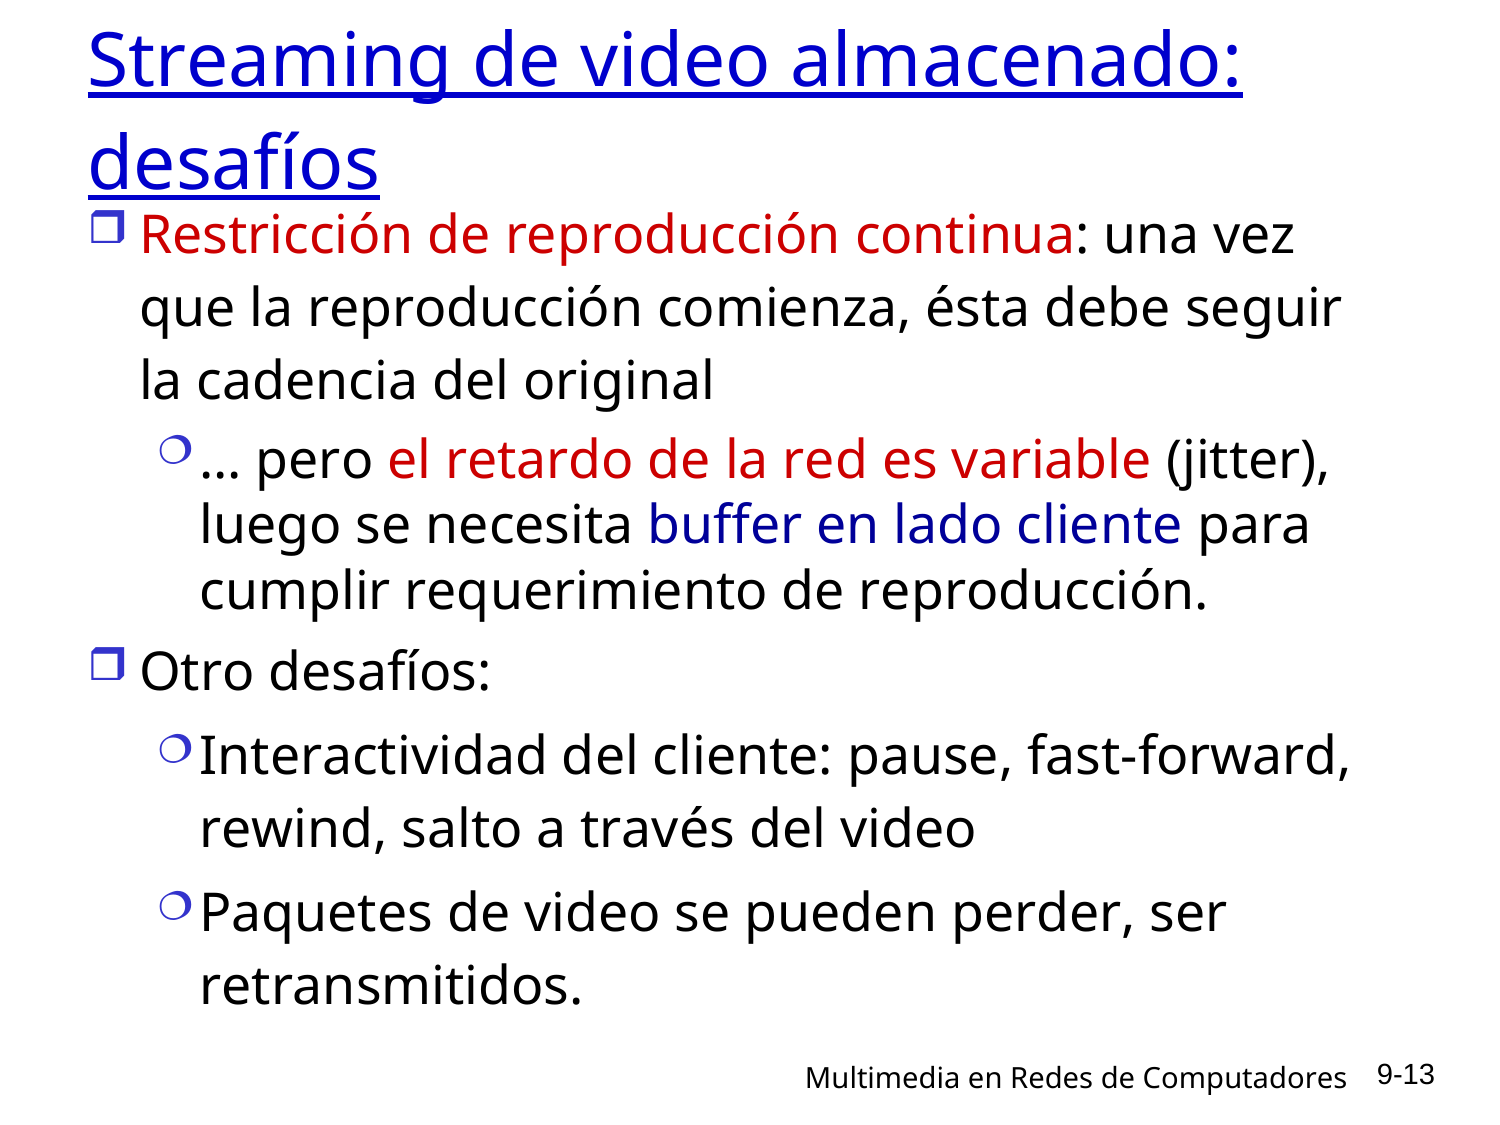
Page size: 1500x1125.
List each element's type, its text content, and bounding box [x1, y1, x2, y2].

title Streaming de video almacenado: desafíos [87, 37, 1363, 181]
list Restricción de reproducción continua: una vez que la reproducción comienza, ésta debe seguir la cadencia del original … pero el retardo de la red es variable (jitter), luego se necesita buffer en lado cliente para cumplir requerimiento de reproducción. Otro desafíos: Interactividad del cliente: pause, fast-forward, rewind, salto a través del video Paquetes de video se pueden perder, ser retransmitidos. [87, 196, 1363, 1028]
